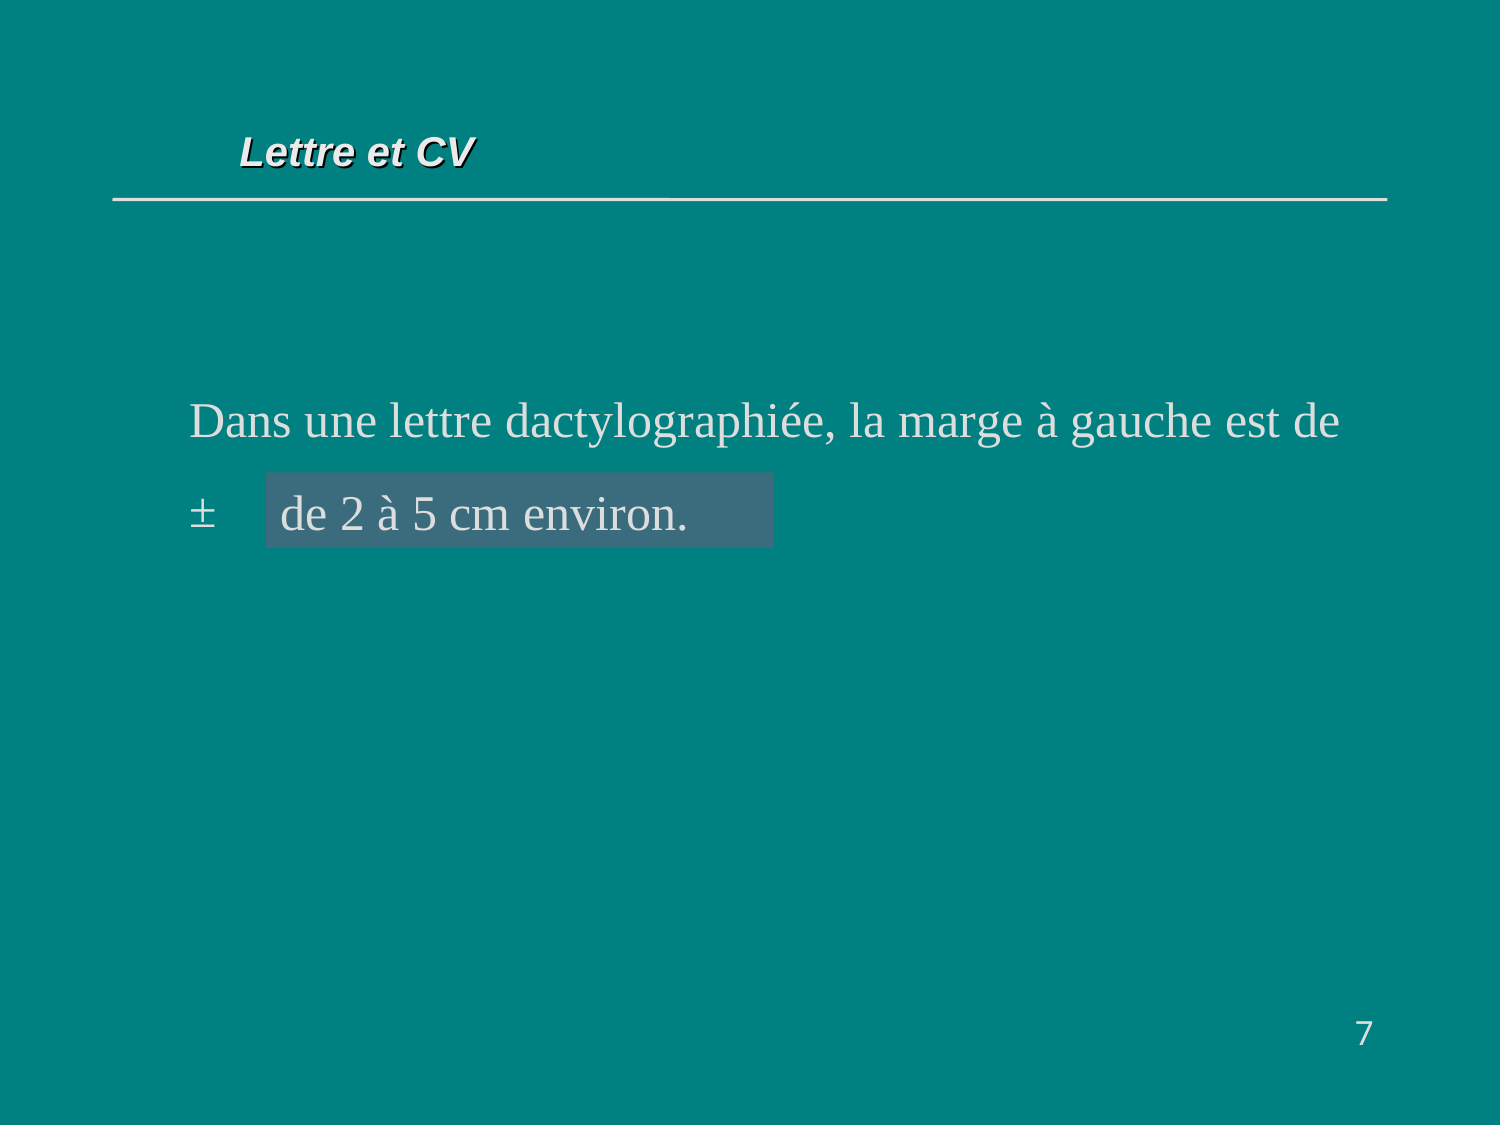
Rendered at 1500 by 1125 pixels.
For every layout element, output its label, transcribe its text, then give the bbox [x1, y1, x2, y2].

text_box Dans une lettre dactylographiée, la marge à gauche est de ± cm. [174, 349, 1376, 546]
text_box Lettre et CV [224, 116, 489, 183]
text_box de 2 à 5 cm environ. [265, 472, 774, 548]
